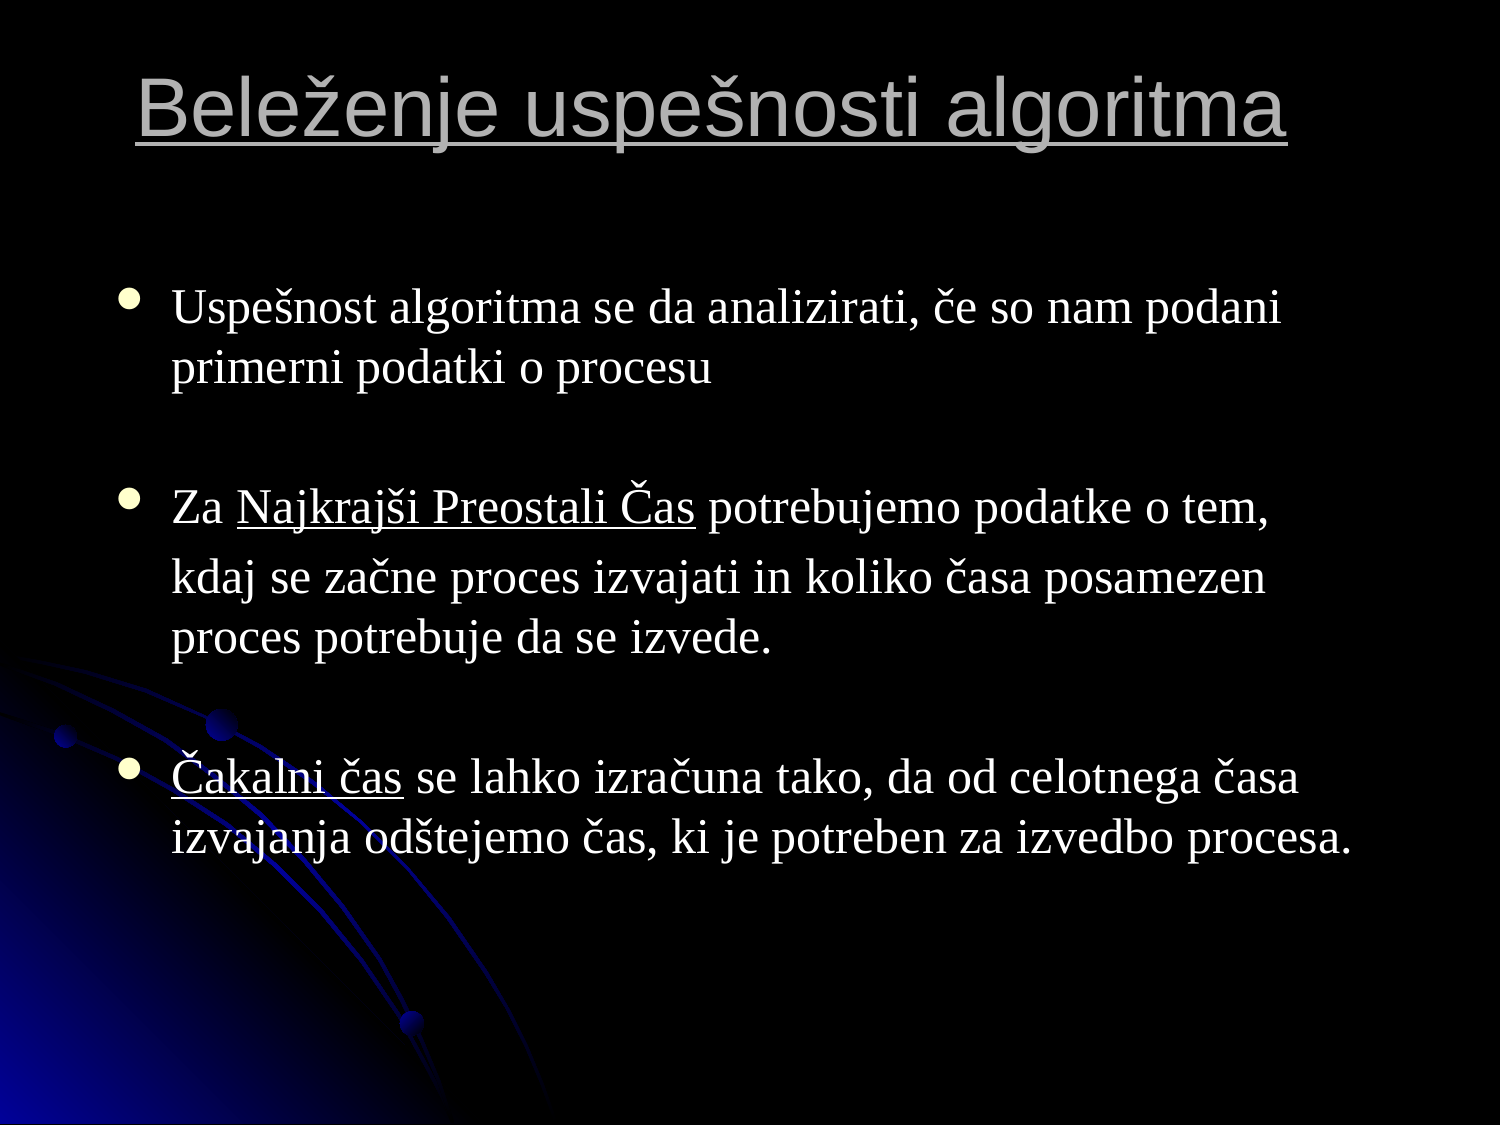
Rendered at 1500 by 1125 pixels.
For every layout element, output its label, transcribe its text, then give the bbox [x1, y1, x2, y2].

title Beleženje uspešnosti algoritma [100, 31, 1323, 176]
list Uspešnost algoritma se da analizirati, če so nam podani primerni podatki o procesu Za Najkrajši Preostali Čas potrebujemo podatke o tem, kdaj se začne proces izvajati in koliko časa posamezen proces potrebuje da se izvede. Čakalni čas se lahko izračuna tako, da od celotnega časa izvajanja odštejemo čas, ki je potreben za izvedbo procesa. [100, 196, 1411, 923]
